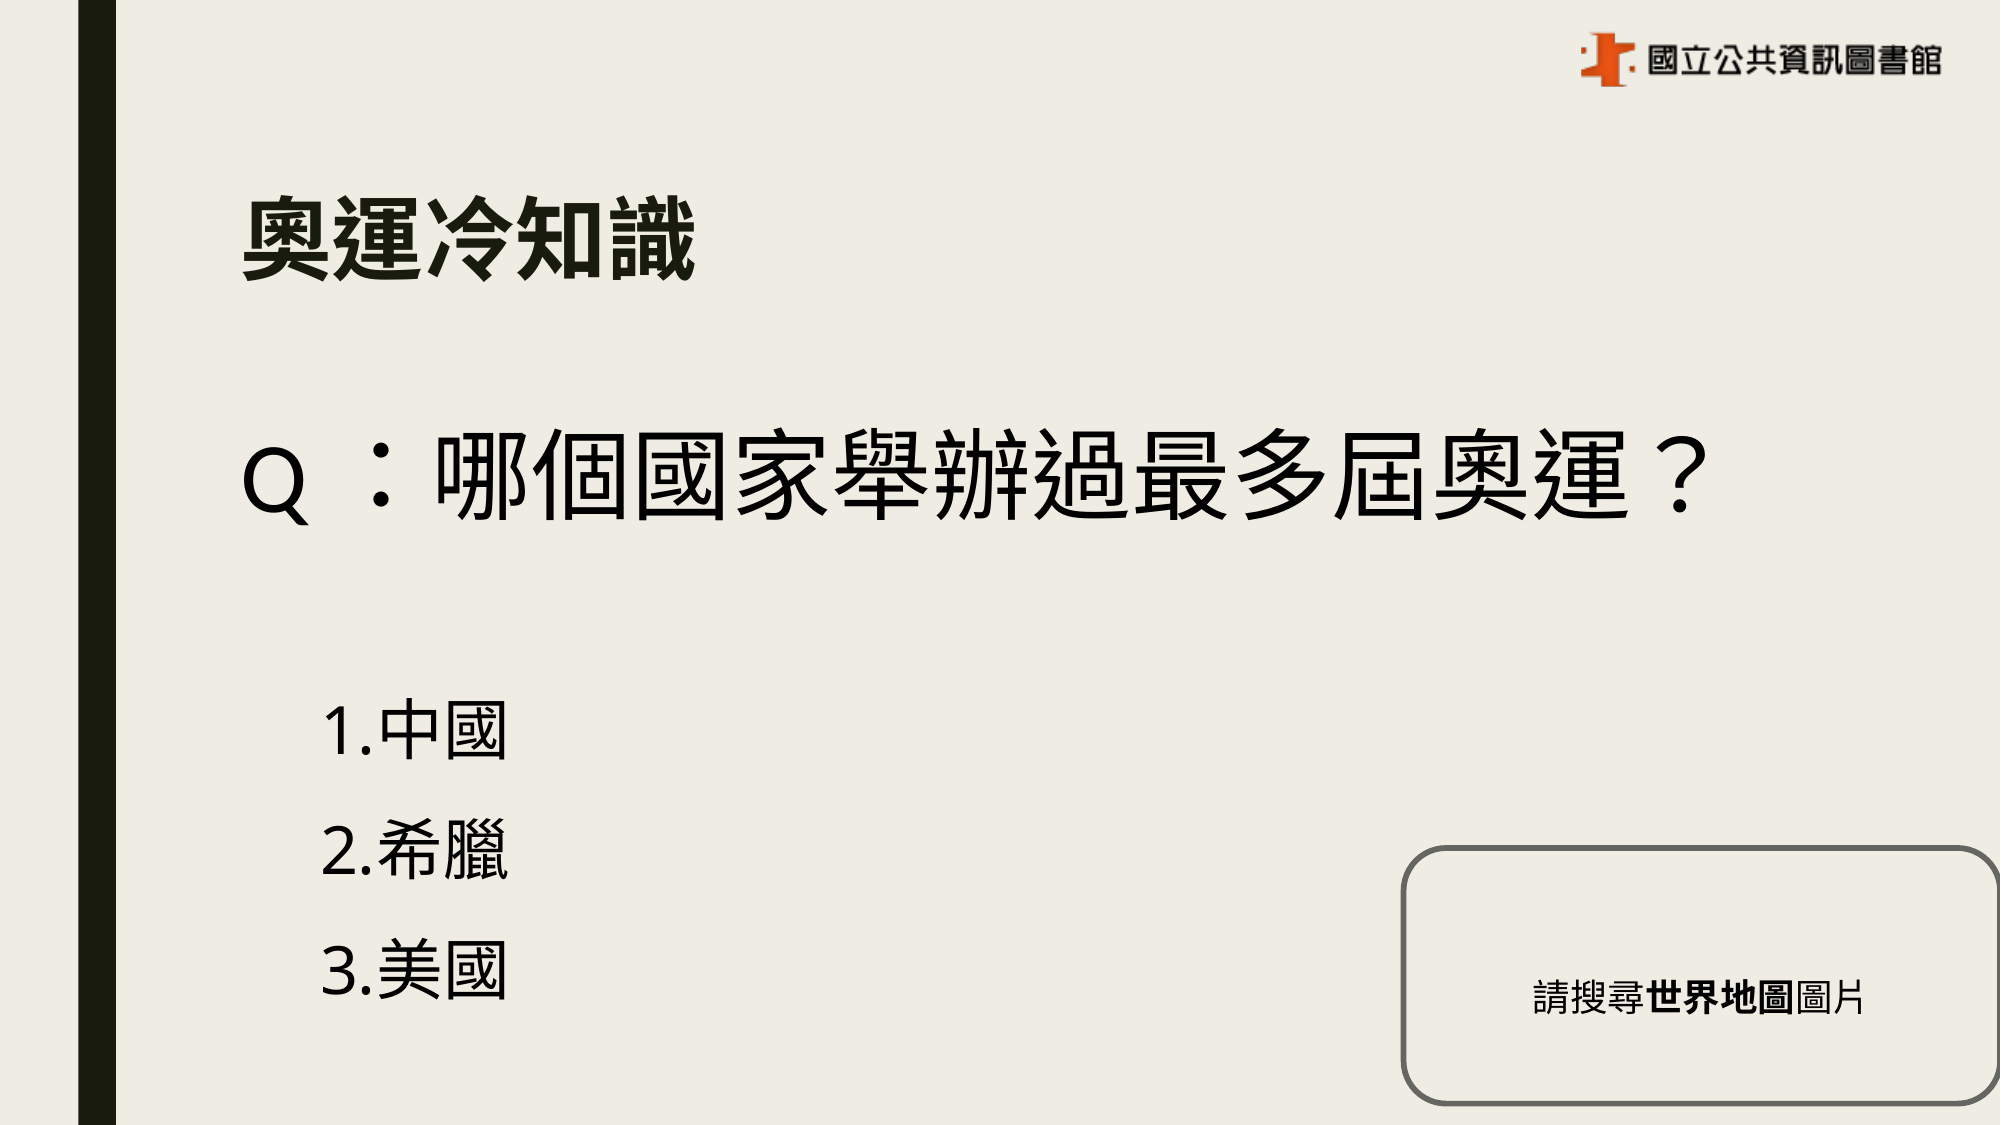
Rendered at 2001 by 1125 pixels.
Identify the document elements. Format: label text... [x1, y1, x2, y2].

picture [1571, 26, 1951, 93]
text_box 中國 希臘 美國 [305, 640, 638, 1015]
text_box 請搜尋世界地圖圖片 [1407, 965, 1997, 1027]
text_box Q：哪個國家舉辦過最多屆奧運？ [225, 345, 1950, 780]
title 奧運冷知識 [225, 64, 1951, 308]
